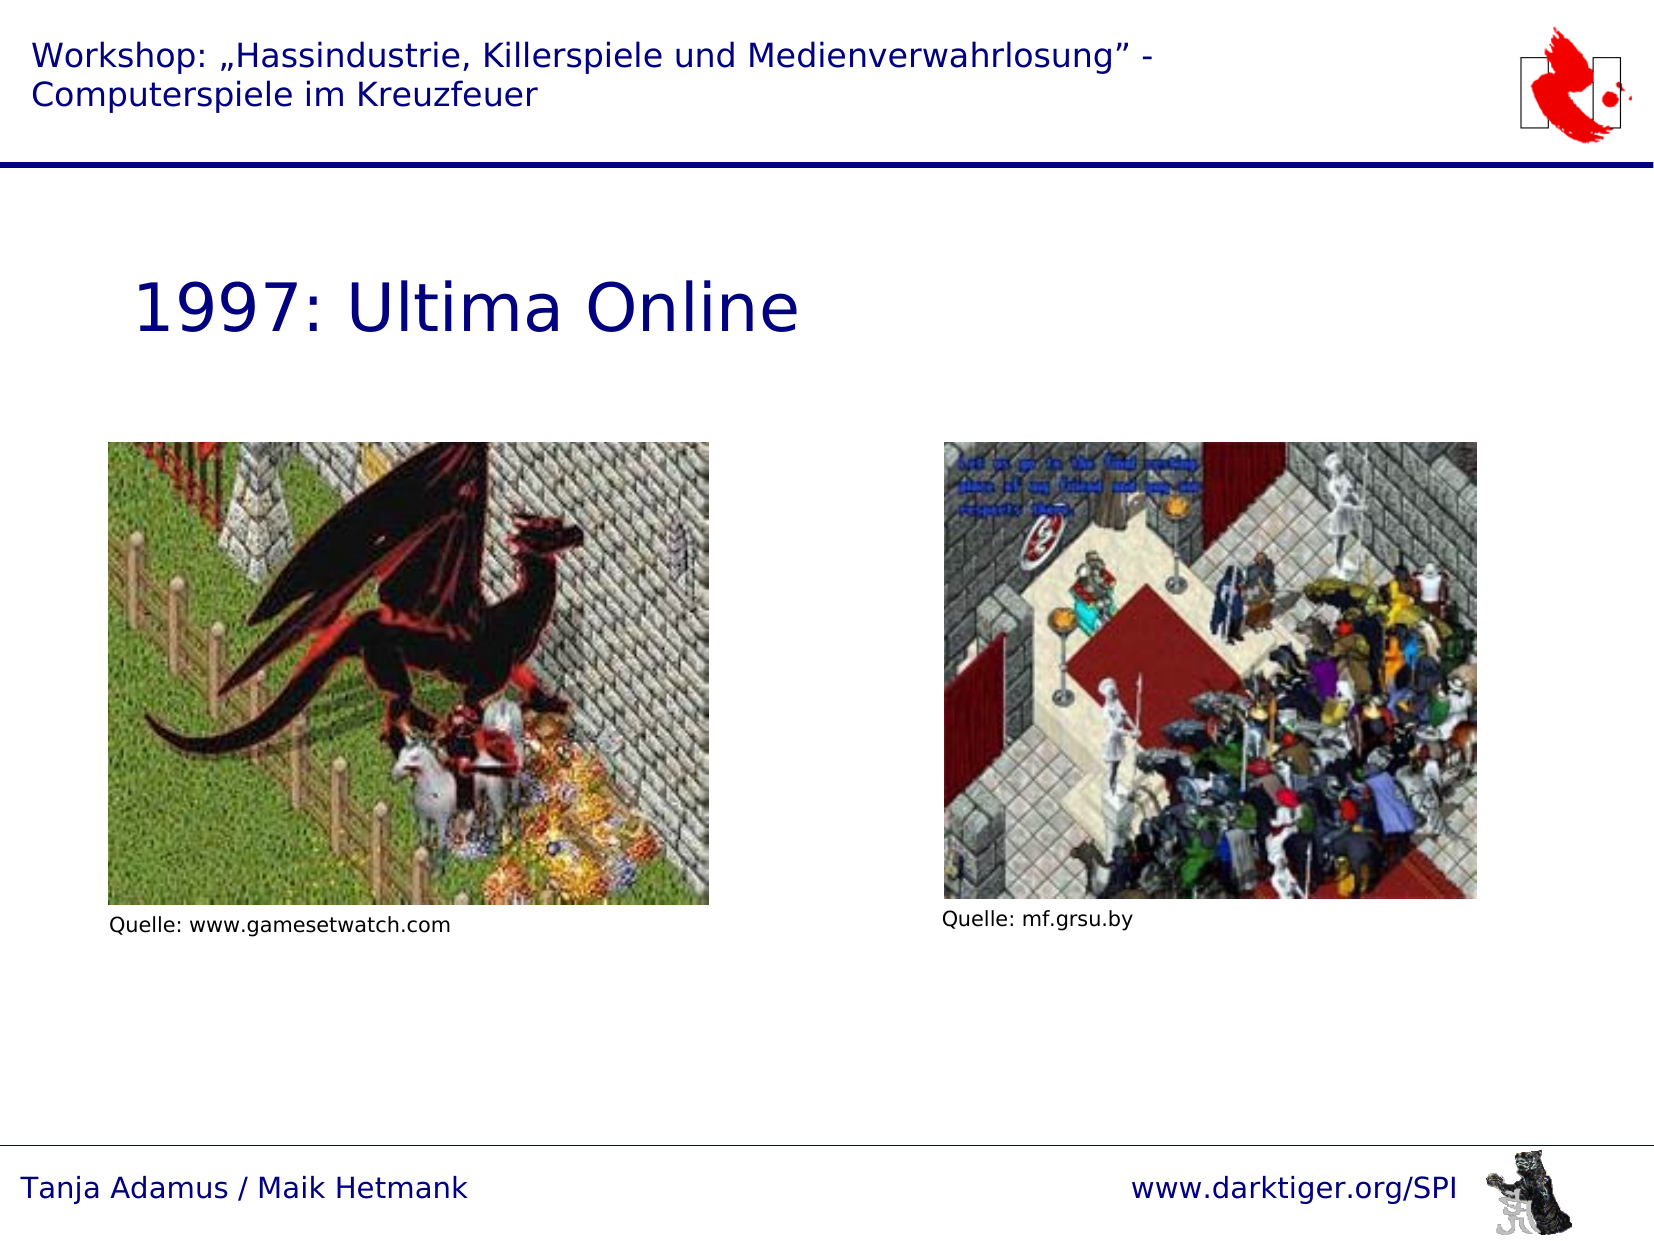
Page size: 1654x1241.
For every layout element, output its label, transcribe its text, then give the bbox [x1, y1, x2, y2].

text_box Workshop: „Hassindustrie, Killerspiele und Medienverwahrlosung” - Computerspiele im Kreuzfeuer [16, 29, 1418, 178]
picture [944, 442, 1477, 900]
picture [108, 442, 709, 905]
text_box Quelle: mf.grsu.by [927, 899, 1149, 939]
picture [1503, 16, 1632, 148]
text_box Quelle: www.gamesetwatch.com [94, 905, 467, 945]
picture [1486, 1150, 1572, 1235]
text_box 1997: Ultima Online [118, 261, 1447, 355]
